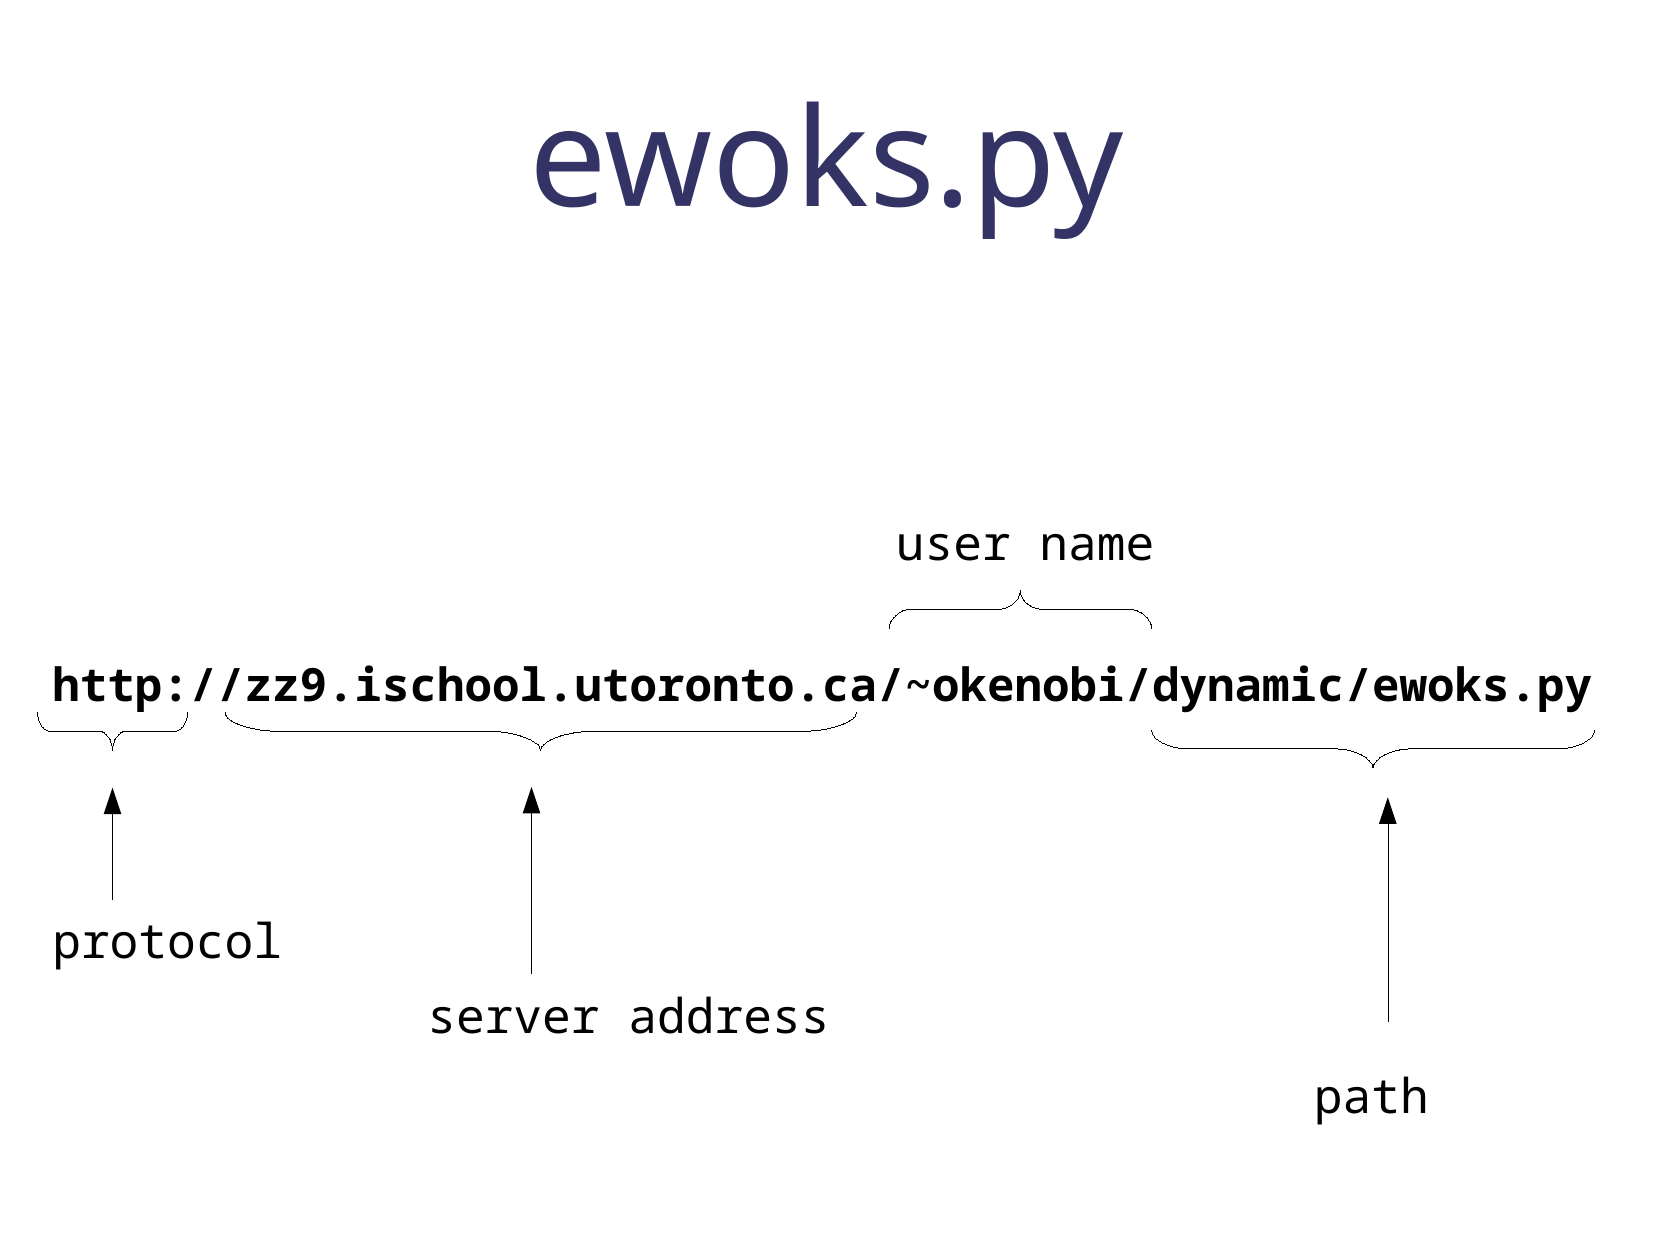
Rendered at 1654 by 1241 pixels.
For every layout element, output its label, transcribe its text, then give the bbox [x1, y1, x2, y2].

text_box http://zz9.ischool.utoronto.ca/~okenobi/dynamic/ewoks.py [37, 644, 1654, 713]
text_box path [1299, 1054, 1487, 1123]
text_box user name [881, 501, 1182, 570]
title ewoks.py [82, 56, 1571, 250]
text_box server address [412, 975, 863, 1043]
text_box protocol [37, 900, 301, 968]
